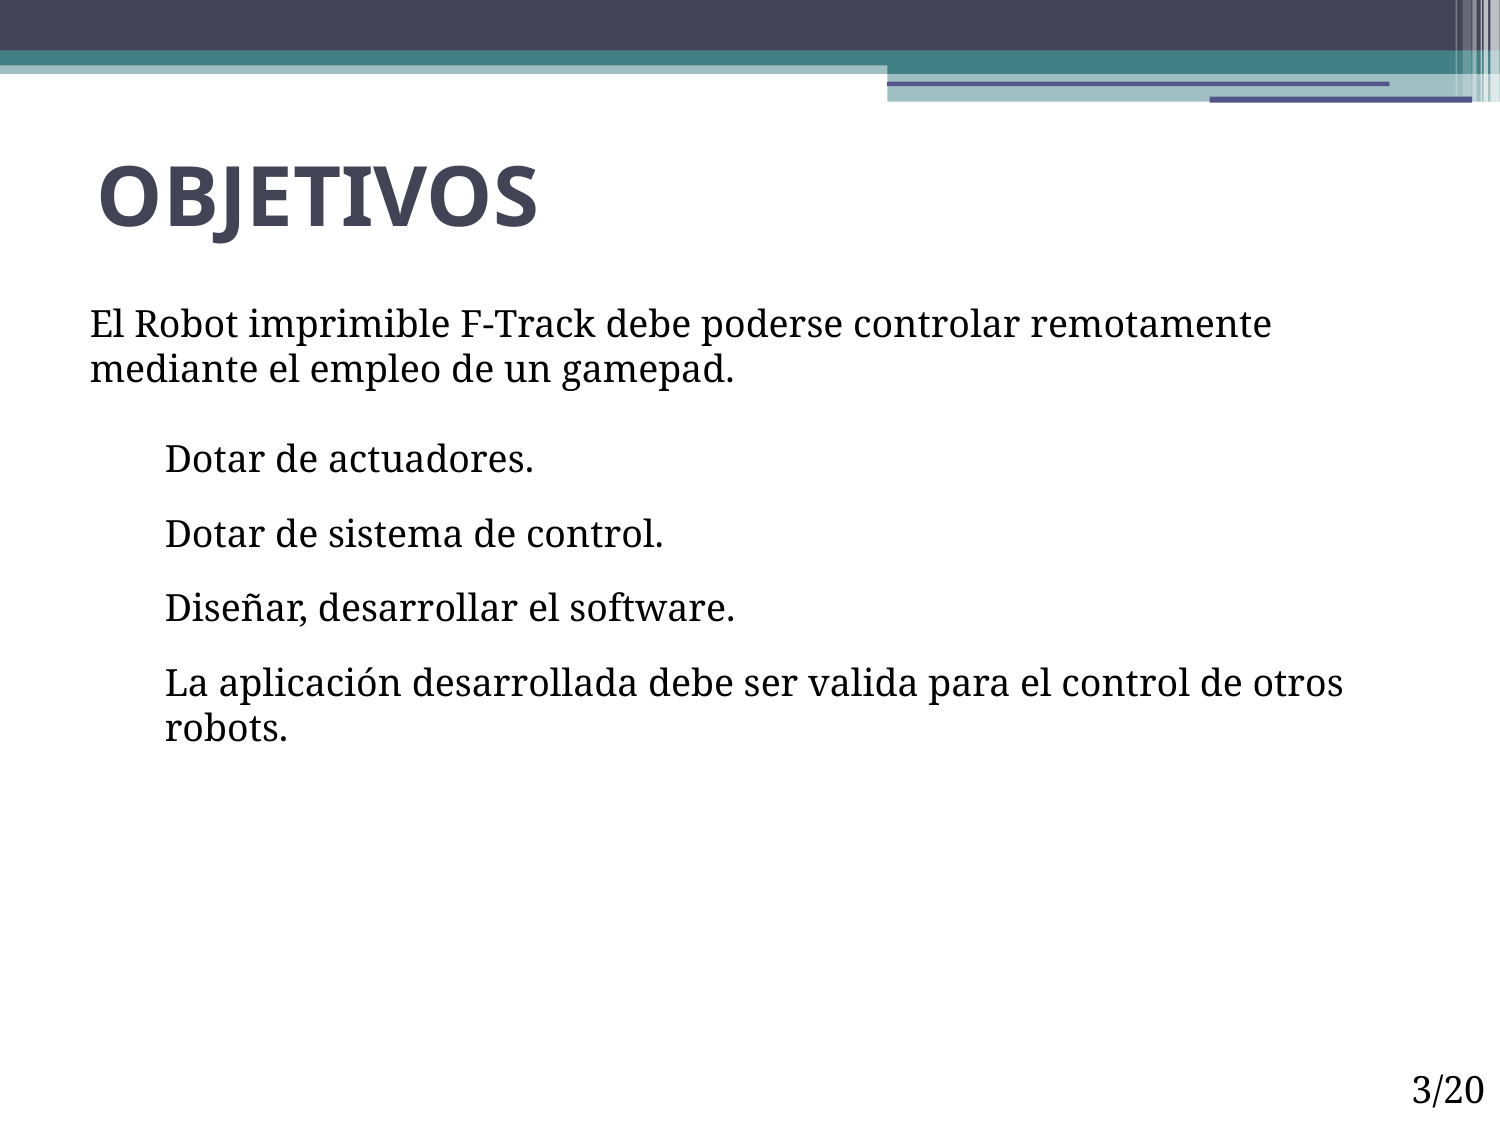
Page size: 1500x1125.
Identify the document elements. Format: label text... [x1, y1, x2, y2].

list El Robot imprimible F-Track debe poderse controlar remotamente mediante el empleo de un gamepad. Dotar de actuadores. Dotar de sistema de control. Diseñar, desarrollar el software. La aplicación desarrollada debe ser valida para el control de otros robots. [75, 292, 1425, 1079]
title OBJETIVOS [82, 105, 1432, 281]
slide_number <number>/20 [1374, 1065, 1500, 1125]
